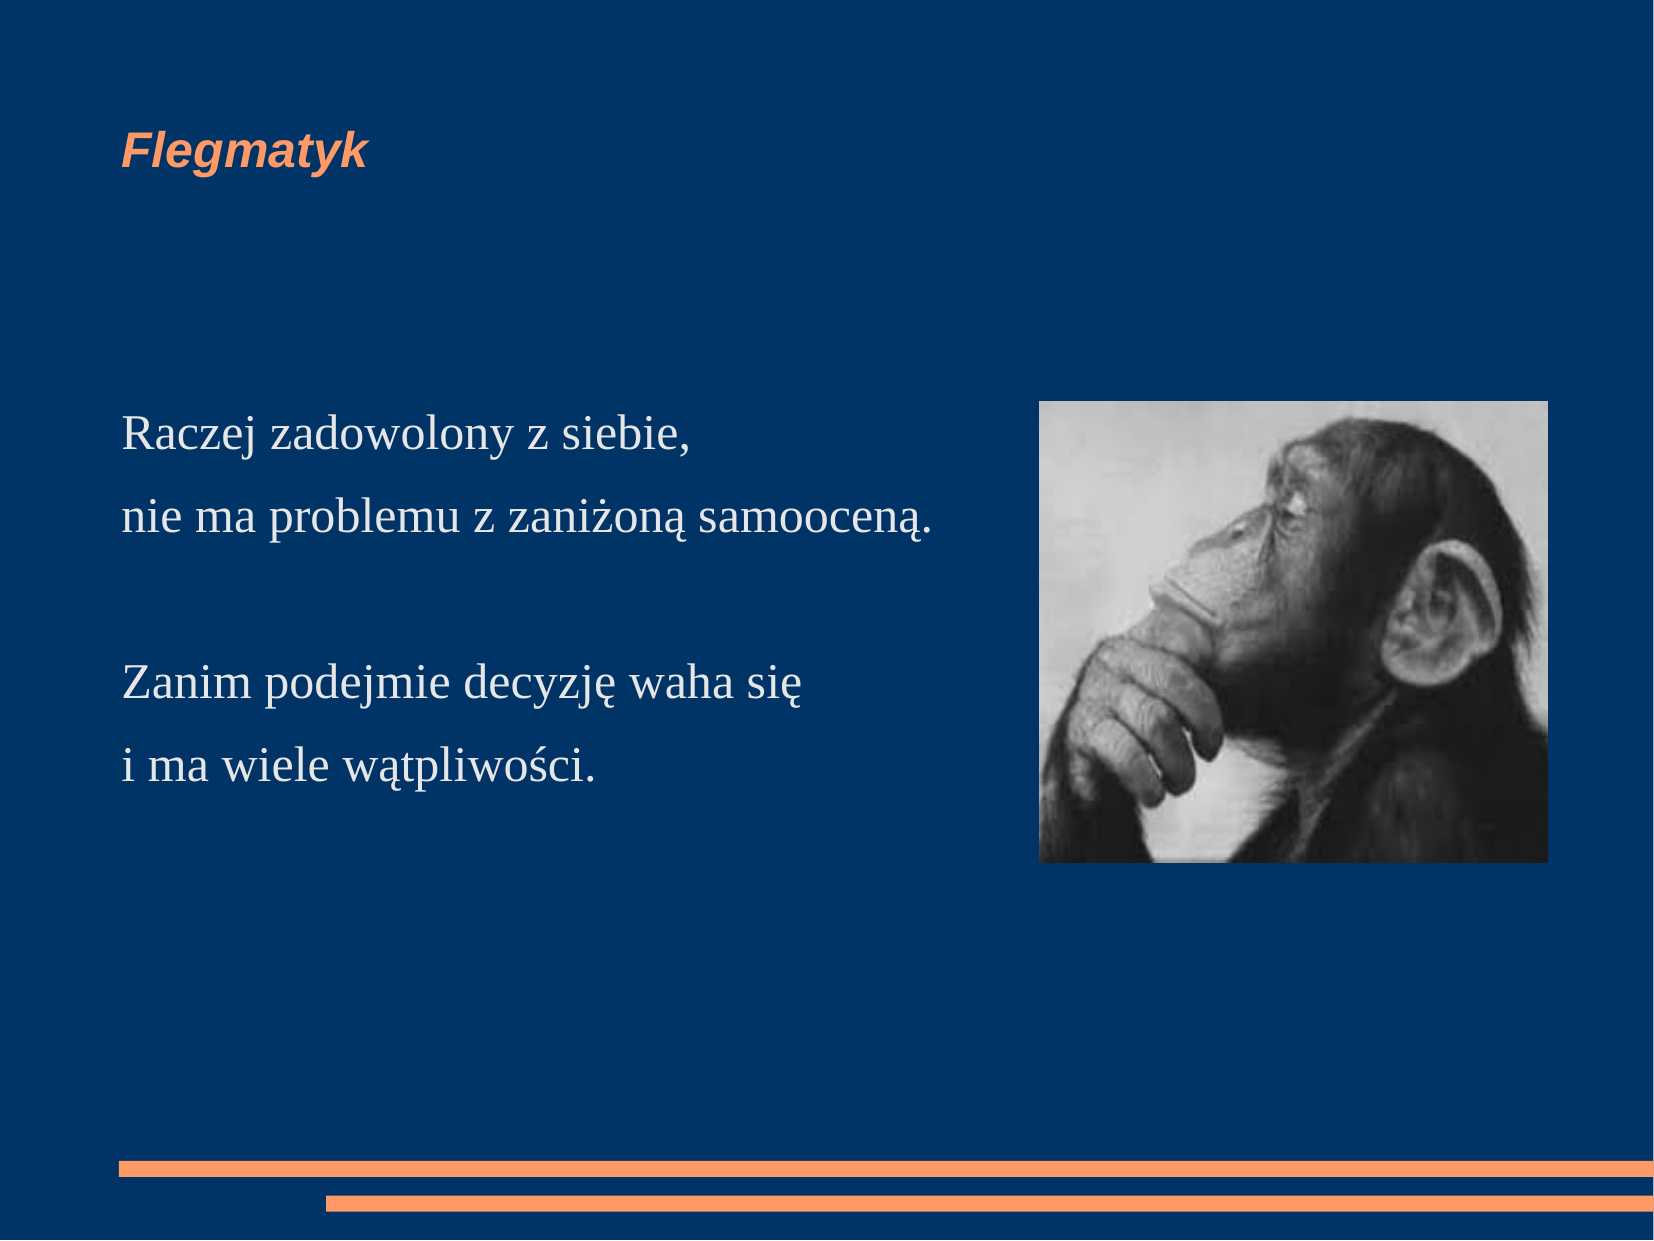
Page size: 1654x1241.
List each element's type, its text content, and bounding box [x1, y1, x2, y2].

picture [1039, 401, 1548, 863]
list Raczej zadowolony z siebie, nie ma problemu z zaniżoną samooceną. Zanim podejmie decyzję waha się i ma wiele wątpliwości. [121, 322, 1561, 1132]
title Flegmatyk [121, 46, 1534, 254]
